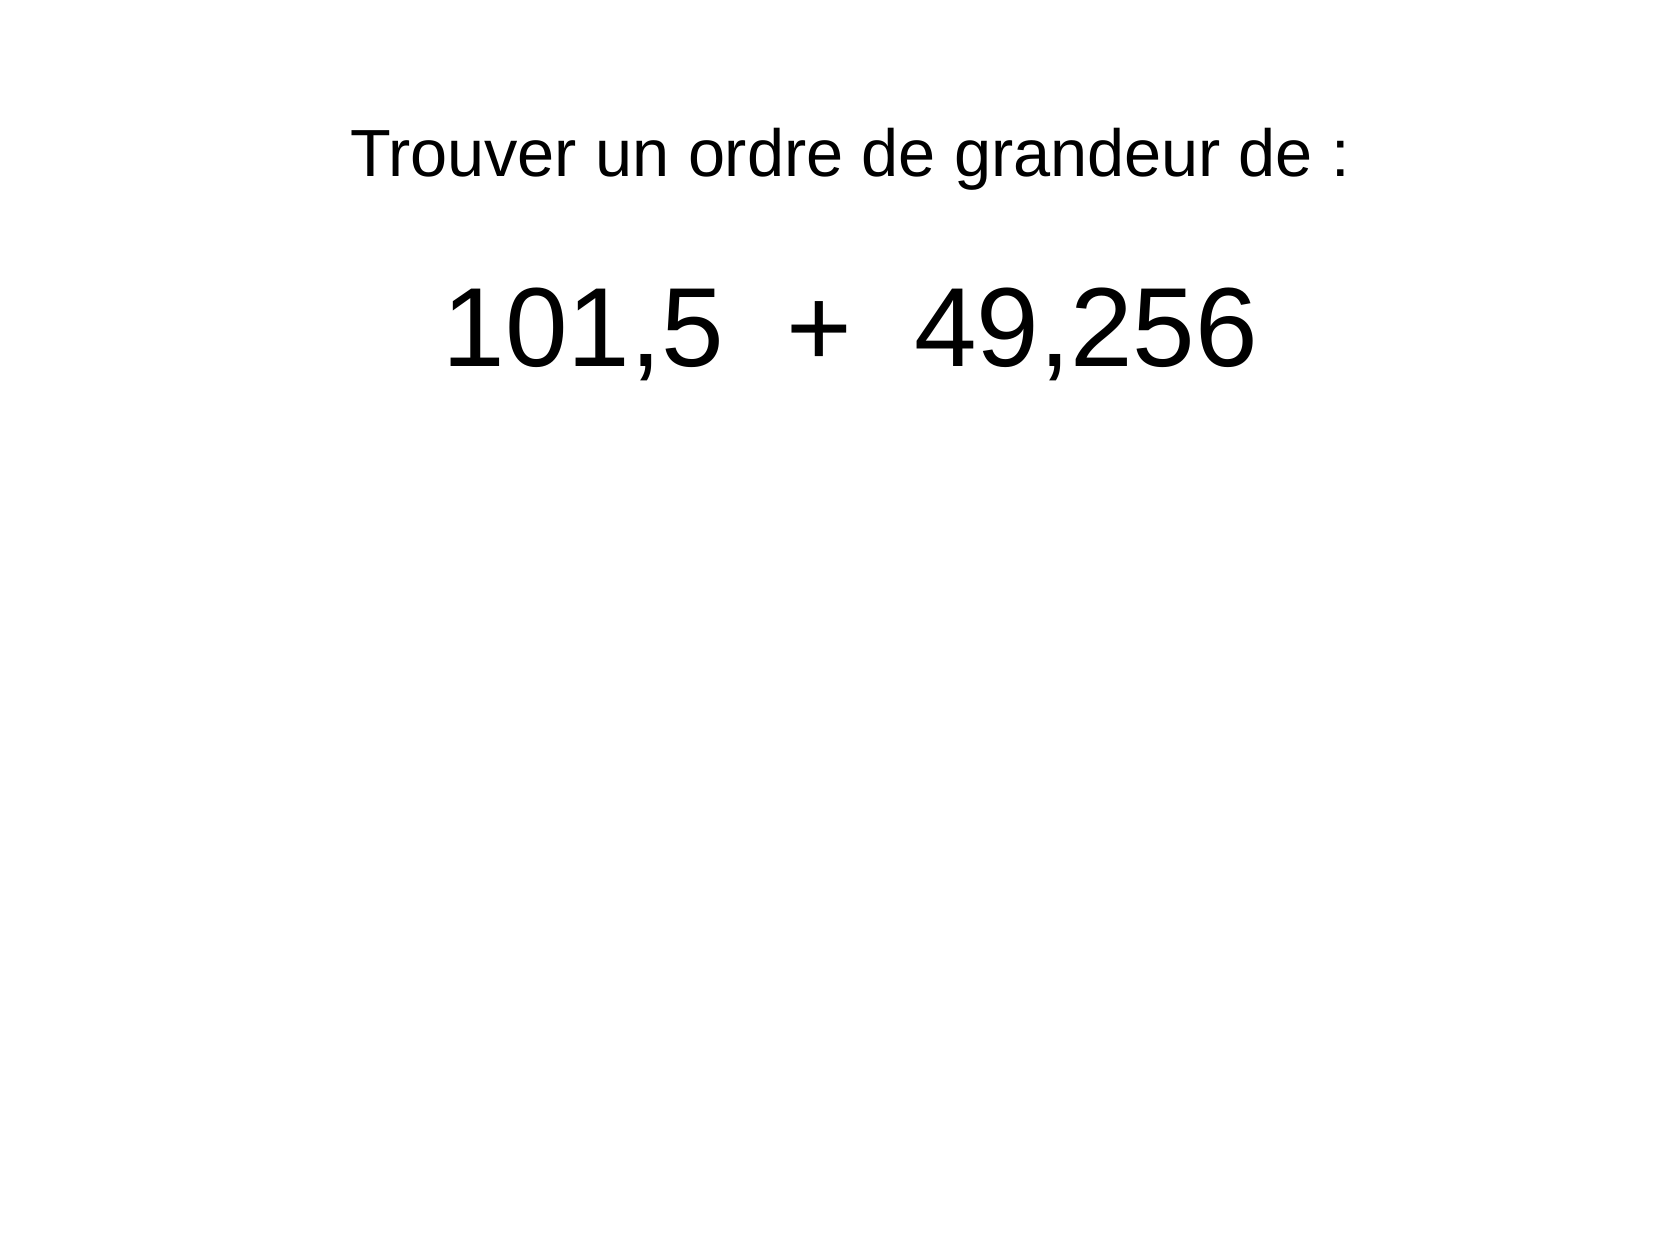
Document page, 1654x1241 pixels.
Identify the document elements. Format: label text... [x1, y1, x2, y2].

subtitle Trouver un ordre de grandeur de : 101,5 + 49,256 [106, 35, 1595, 471]
